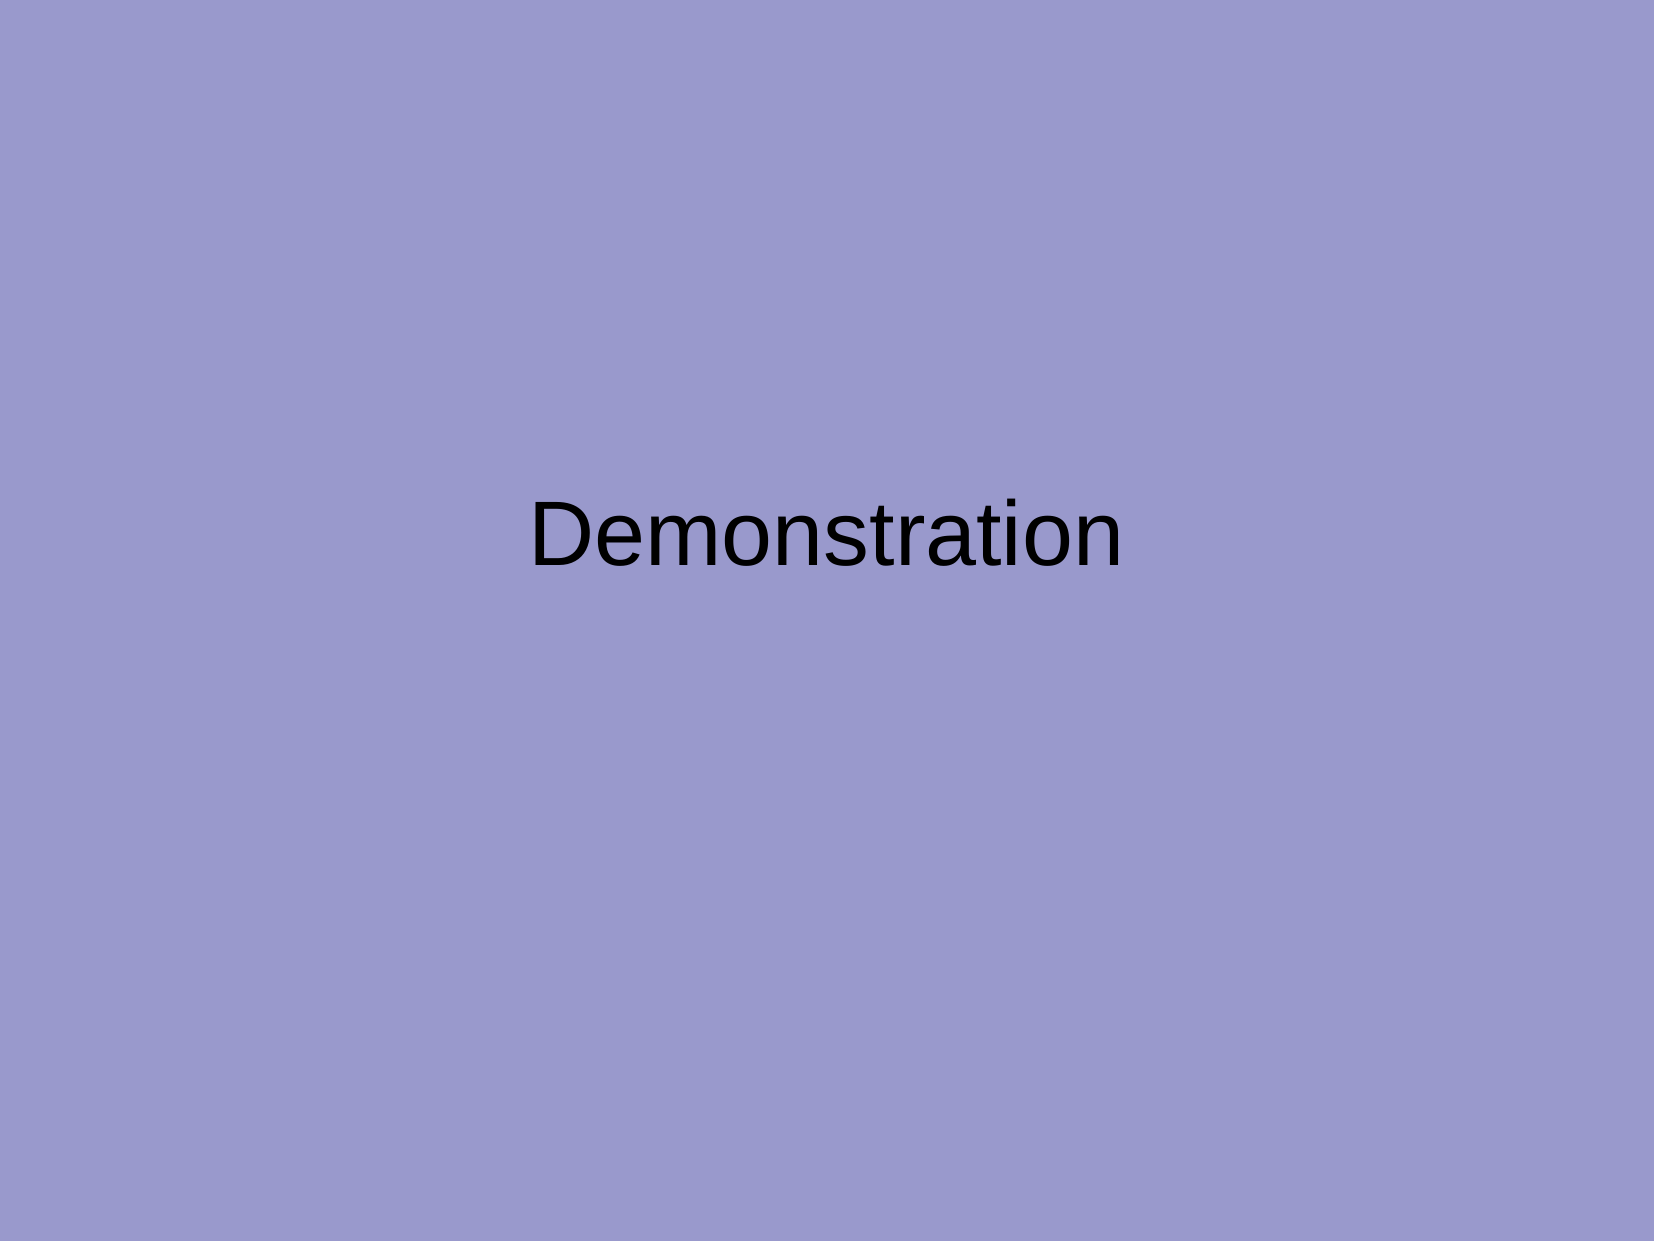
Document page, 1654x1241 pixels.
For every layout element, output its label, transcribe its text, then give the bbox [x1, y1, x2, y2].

title Demonstration [82, 430, 1571, 638]
